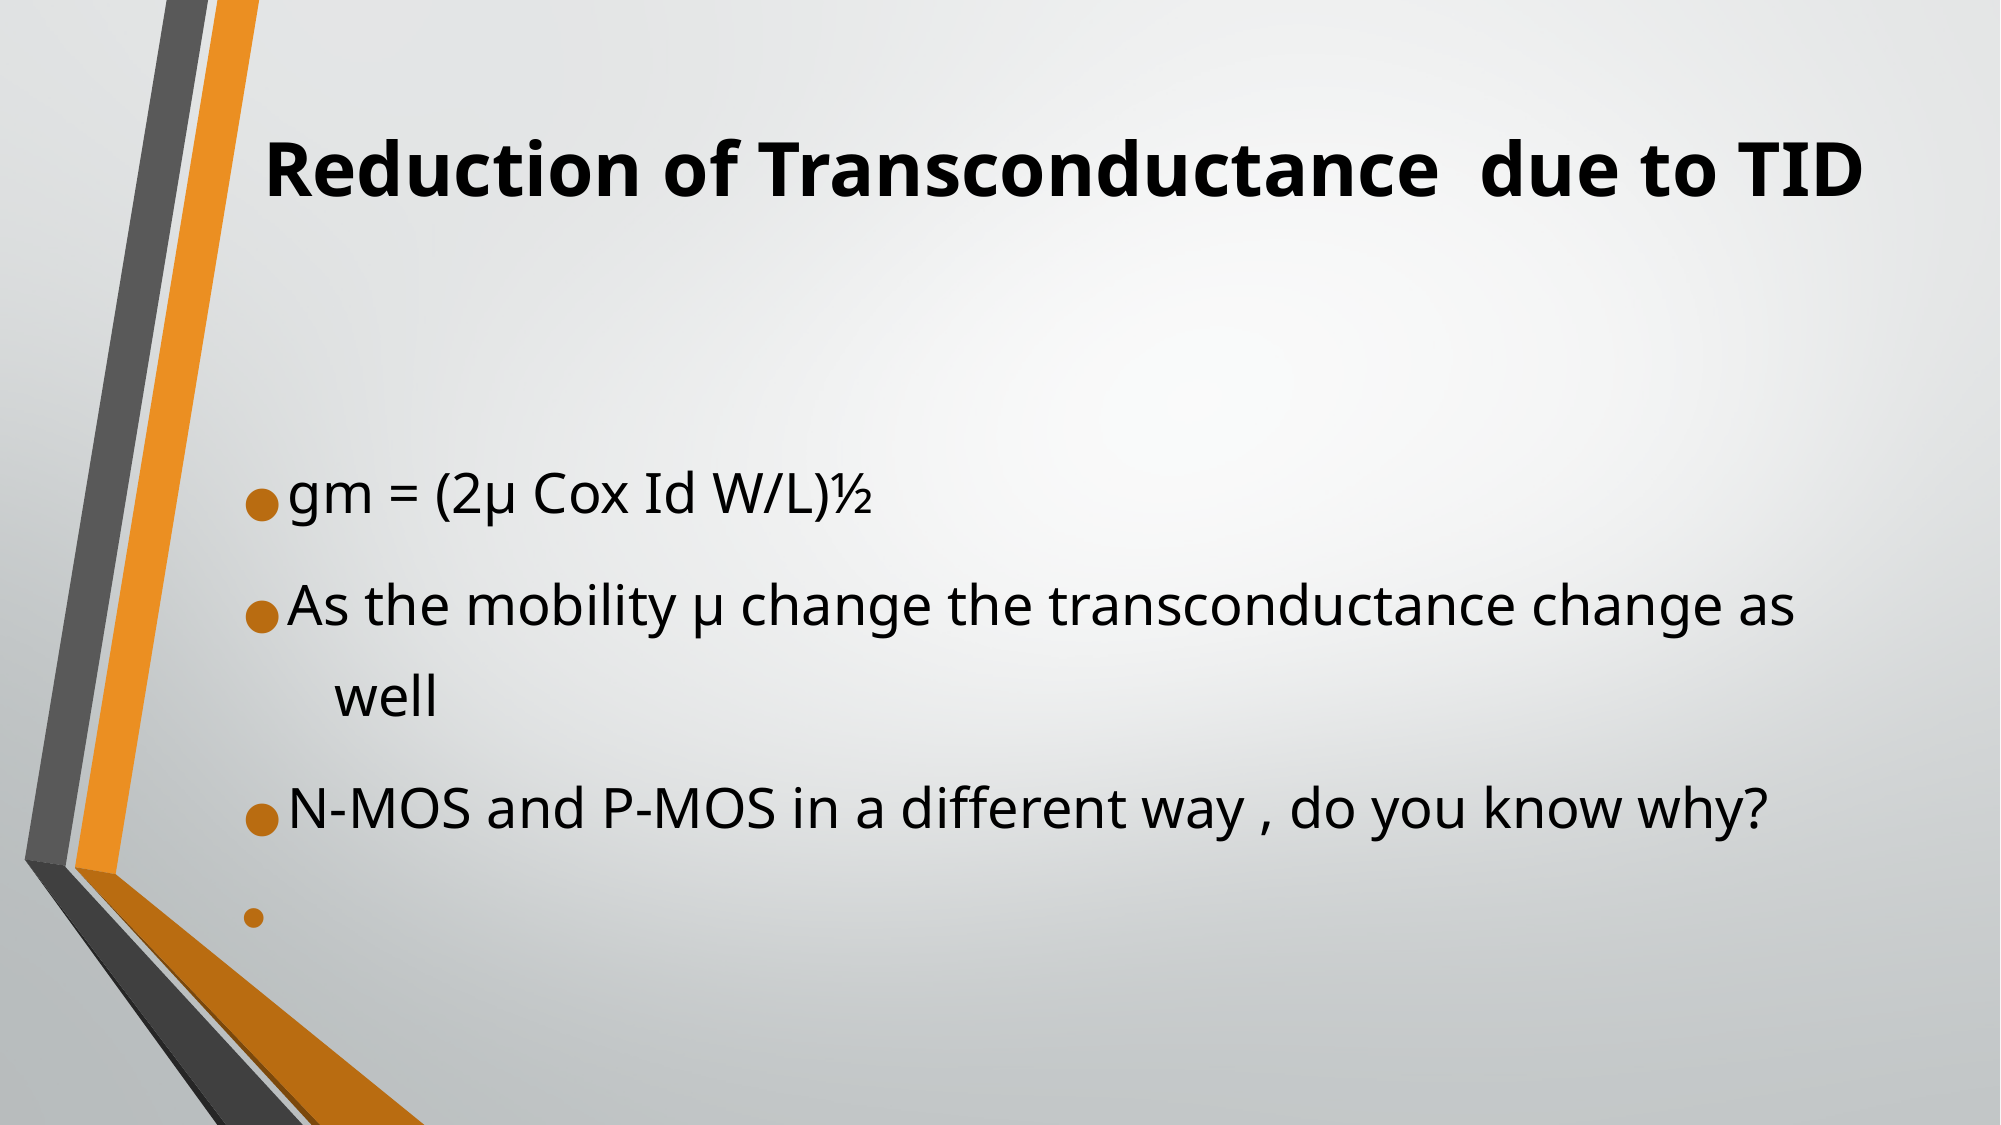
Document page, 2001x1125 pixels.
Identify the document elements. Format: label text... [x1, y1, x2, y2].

list gm = (2μ Cox Id W/L)½ As the mobility μ change the transconductance change as well N-MOS and P-MOS in a different way , do you know why? [226, 450, 1870, 933]
title Reduction of Transconductance due to TID [243, 112, 1887, 400]
